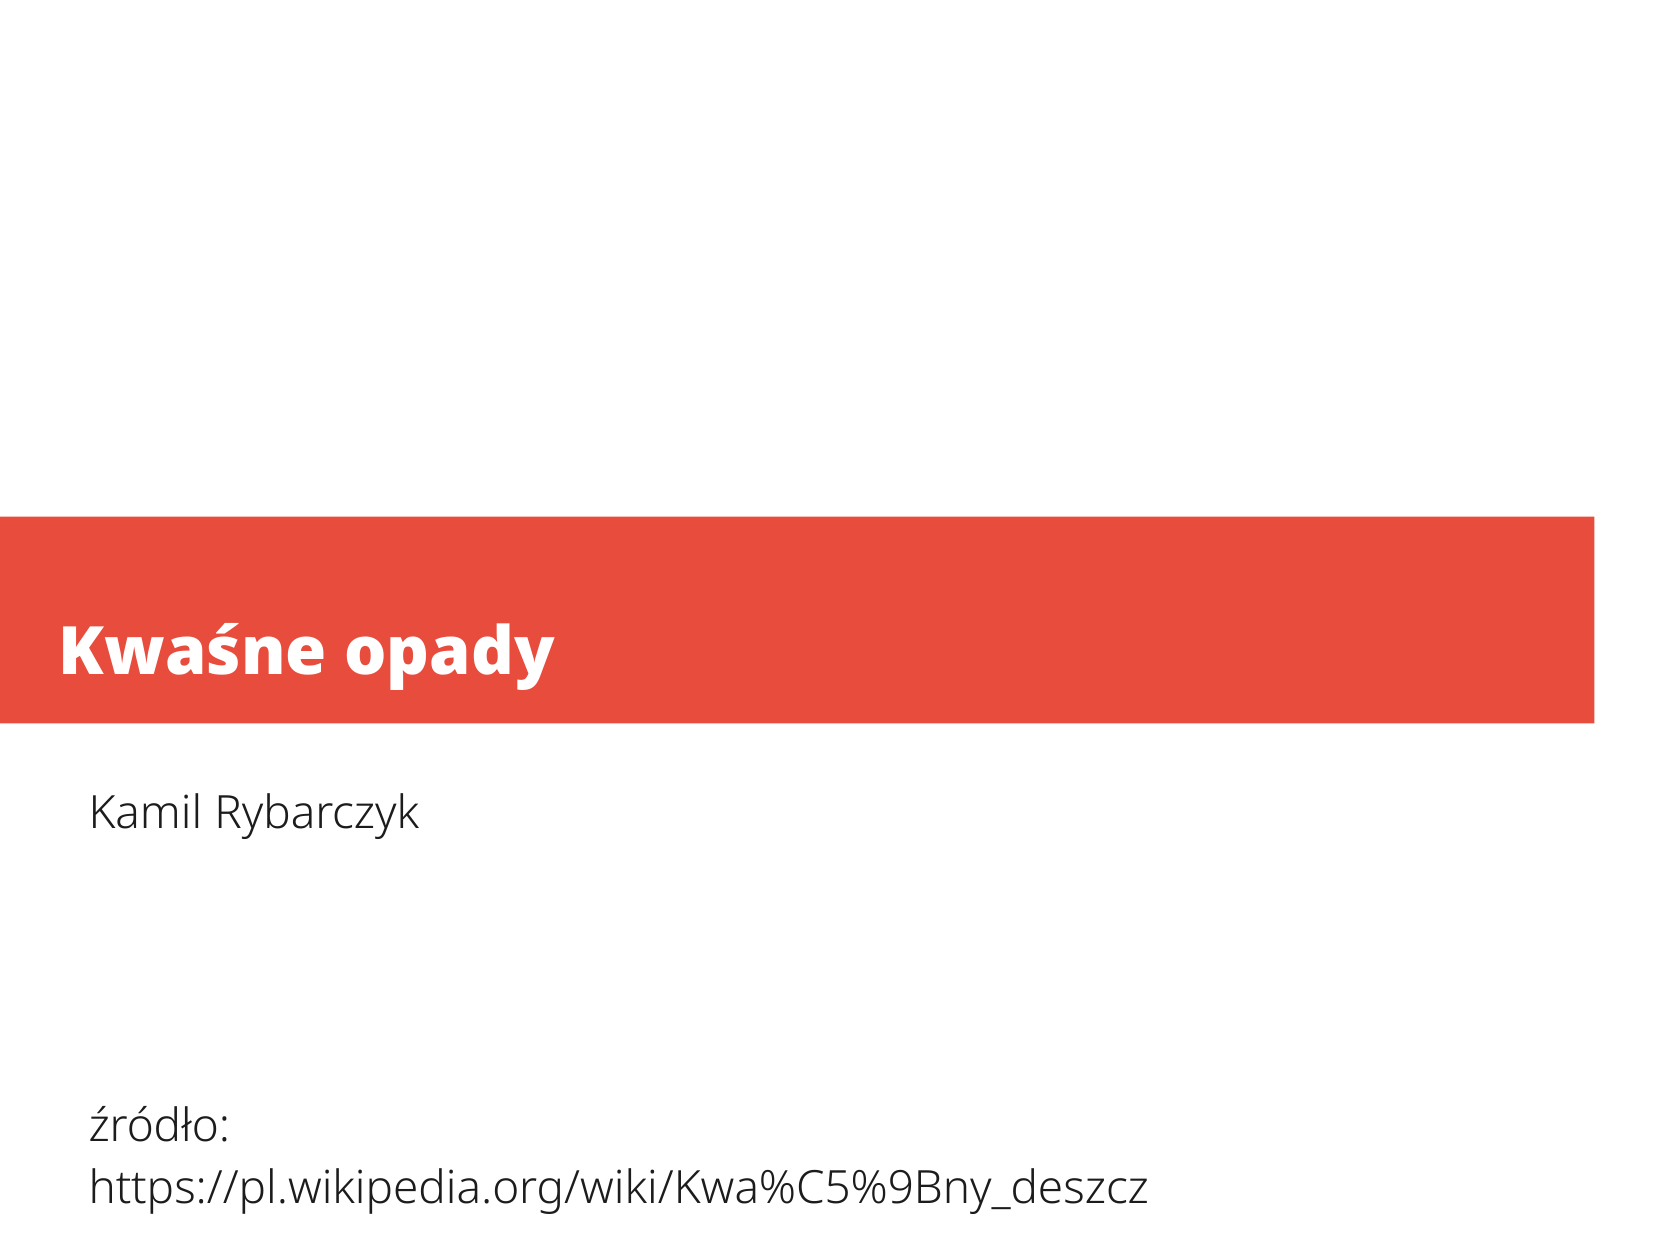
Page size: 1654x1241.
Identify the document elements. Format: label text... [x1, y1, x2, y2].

subtitle Kamil Rybarczyk źródło: https://pl.wikipedia.org/wiki/Kwa%C5%9Bny_deszcz [88, 779, 1595, 1193]
title Kwaśne opady [59, 546, 1595, 694]
